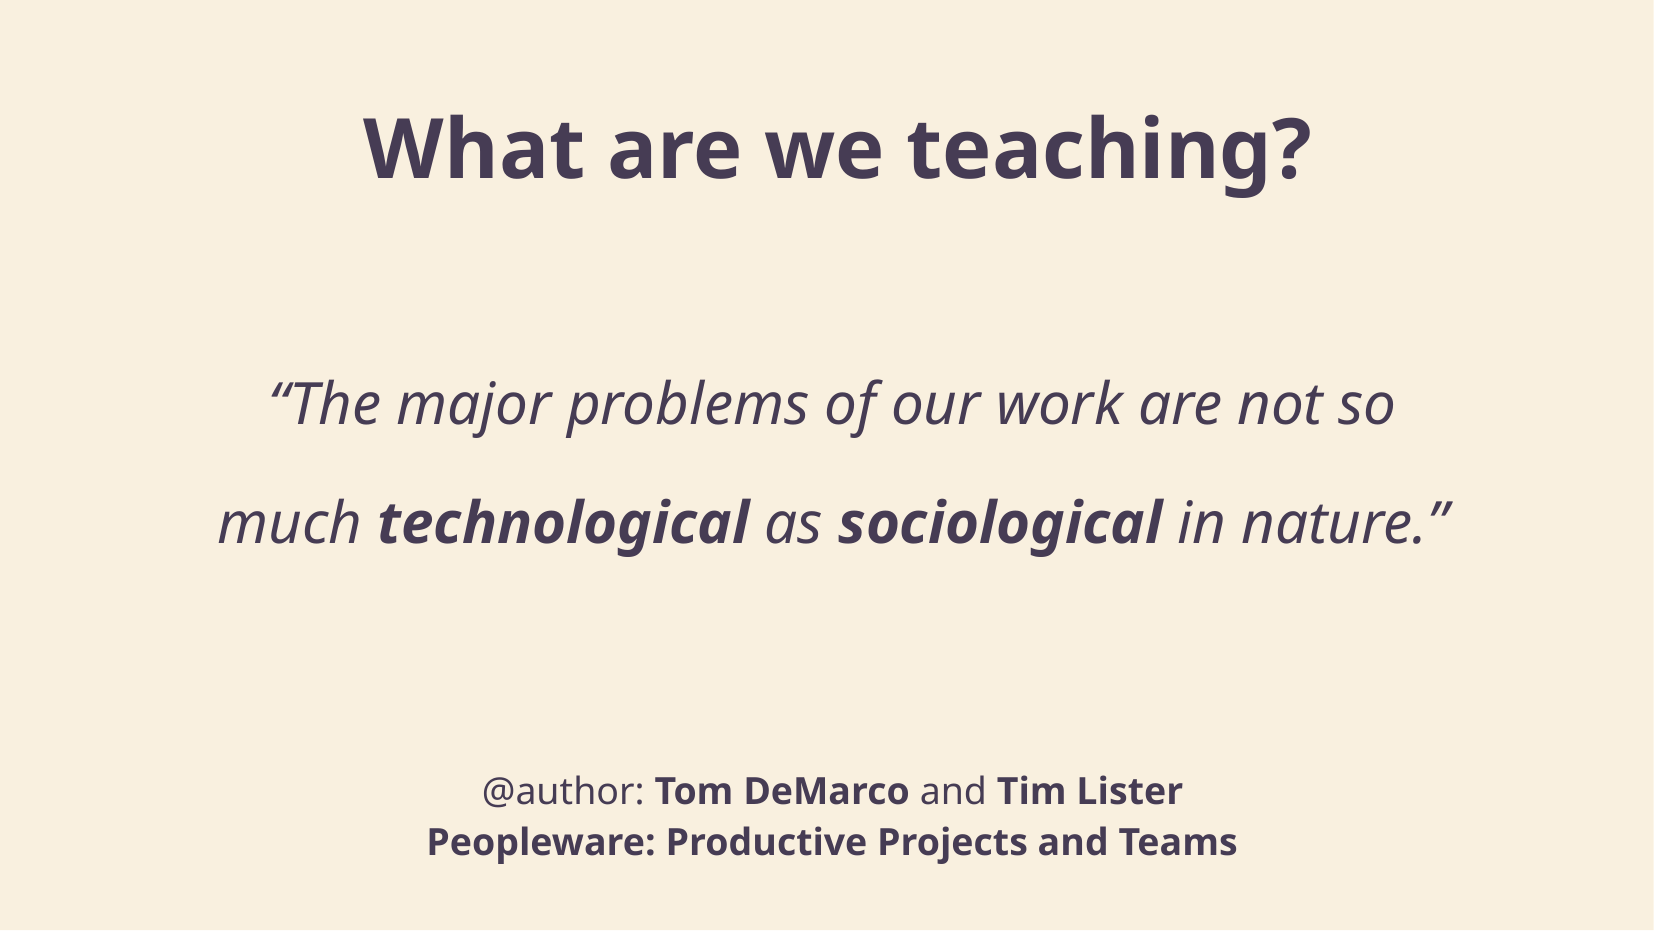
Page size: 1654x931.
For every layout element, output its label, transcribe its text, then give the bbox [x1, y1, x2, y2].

text_box What are we teaching? [200, 82, 1477, 198]
text_box “The major problems of our work are not so much technological as sociological in nature.” @author: Tom DeMarco and Tim Lister Peopleware: Productive Projects and Teams [194, 236, 1471, 931]
